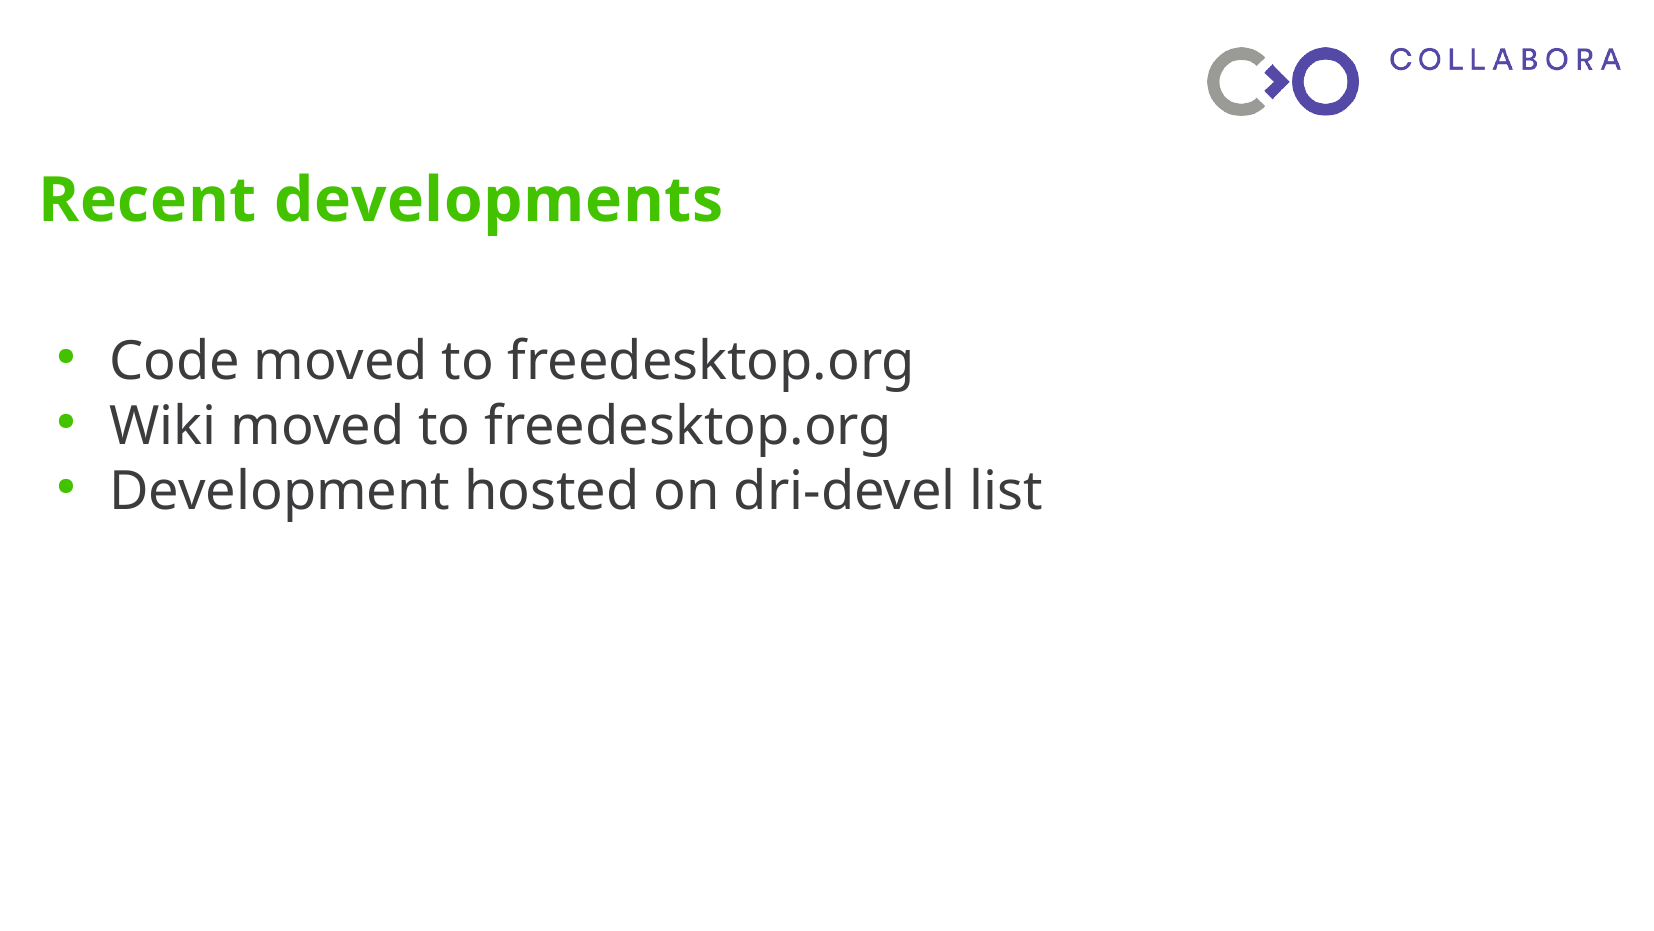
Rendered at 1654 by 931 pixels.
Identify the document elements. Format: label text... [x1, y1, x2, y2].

title Recent developments [38, 159, 1614, 216]
list Code moved to freedesktop.org Wiki moved to freedesktop.org Development hosted on dri-devel list [38, 325, 1614, 581]
picture [1207, 47, 1621, 116]
